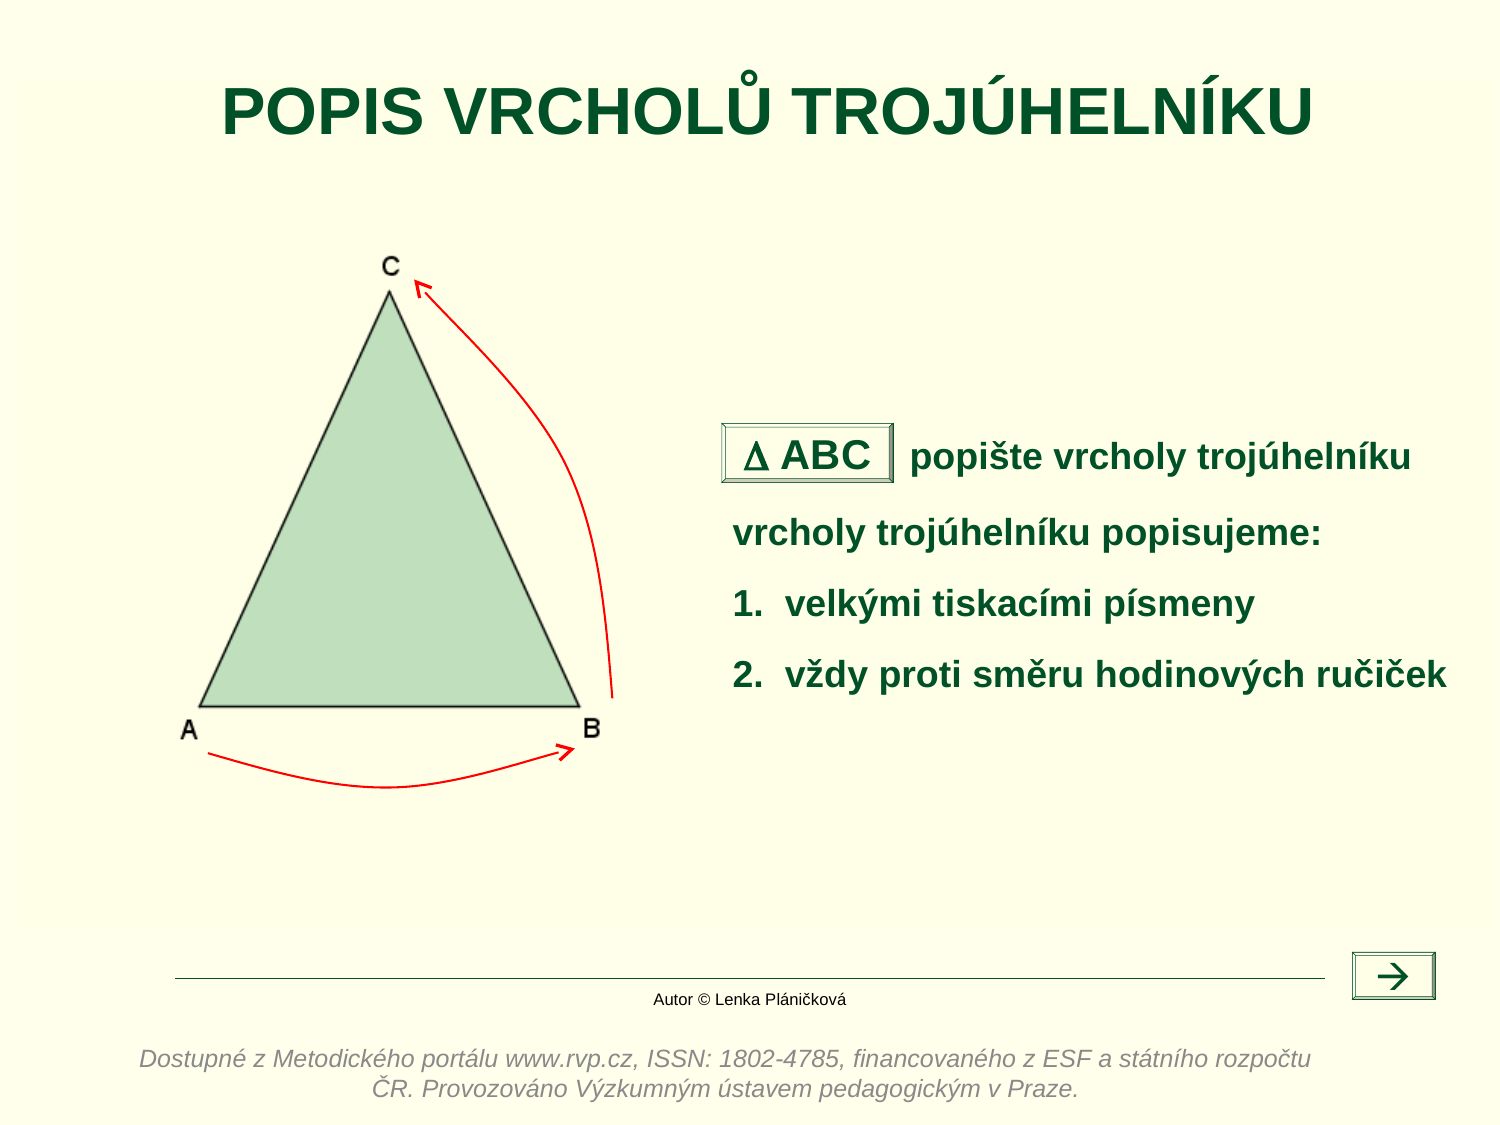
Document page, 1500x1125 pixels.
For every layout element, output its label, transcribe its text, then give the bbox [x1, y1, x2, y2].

text_box vrcholy trojúhelníku popisujeme: [717, 500, 1347, 561]
text_box  ABC [726, 428, 889, 478]
text_box Dostupné z Metodického portálu www.rvp.cz, ISSN: 1802-4785, financovaného z ESF a státního rozpočtu ČR. Provozováno Výzkumným ústavem pedagogickým v Praze. [105, 1042, 1348, 1103]
text_box 2. vždy proti směru hodinových ručiček [717, 641, 1484, 715]
text_box Autor © Lenka Pláničková [171, 981, 1329, 1017]
text_box sestrojte těžnice [723, 423, 892, 428]
text_box 1. velkými tiskacími písmeny [717, 571, 1294, 641]
text_box popište vrcholy trojúhelníku [894, 424, 1436, 491]
title POPIS VRCHOLŮ TROJÚHELNÍKU [22, 31, 1479, 185]
text_box  [1356, 956, 1432, 996]
picture [17, 80, 1494, 928]
